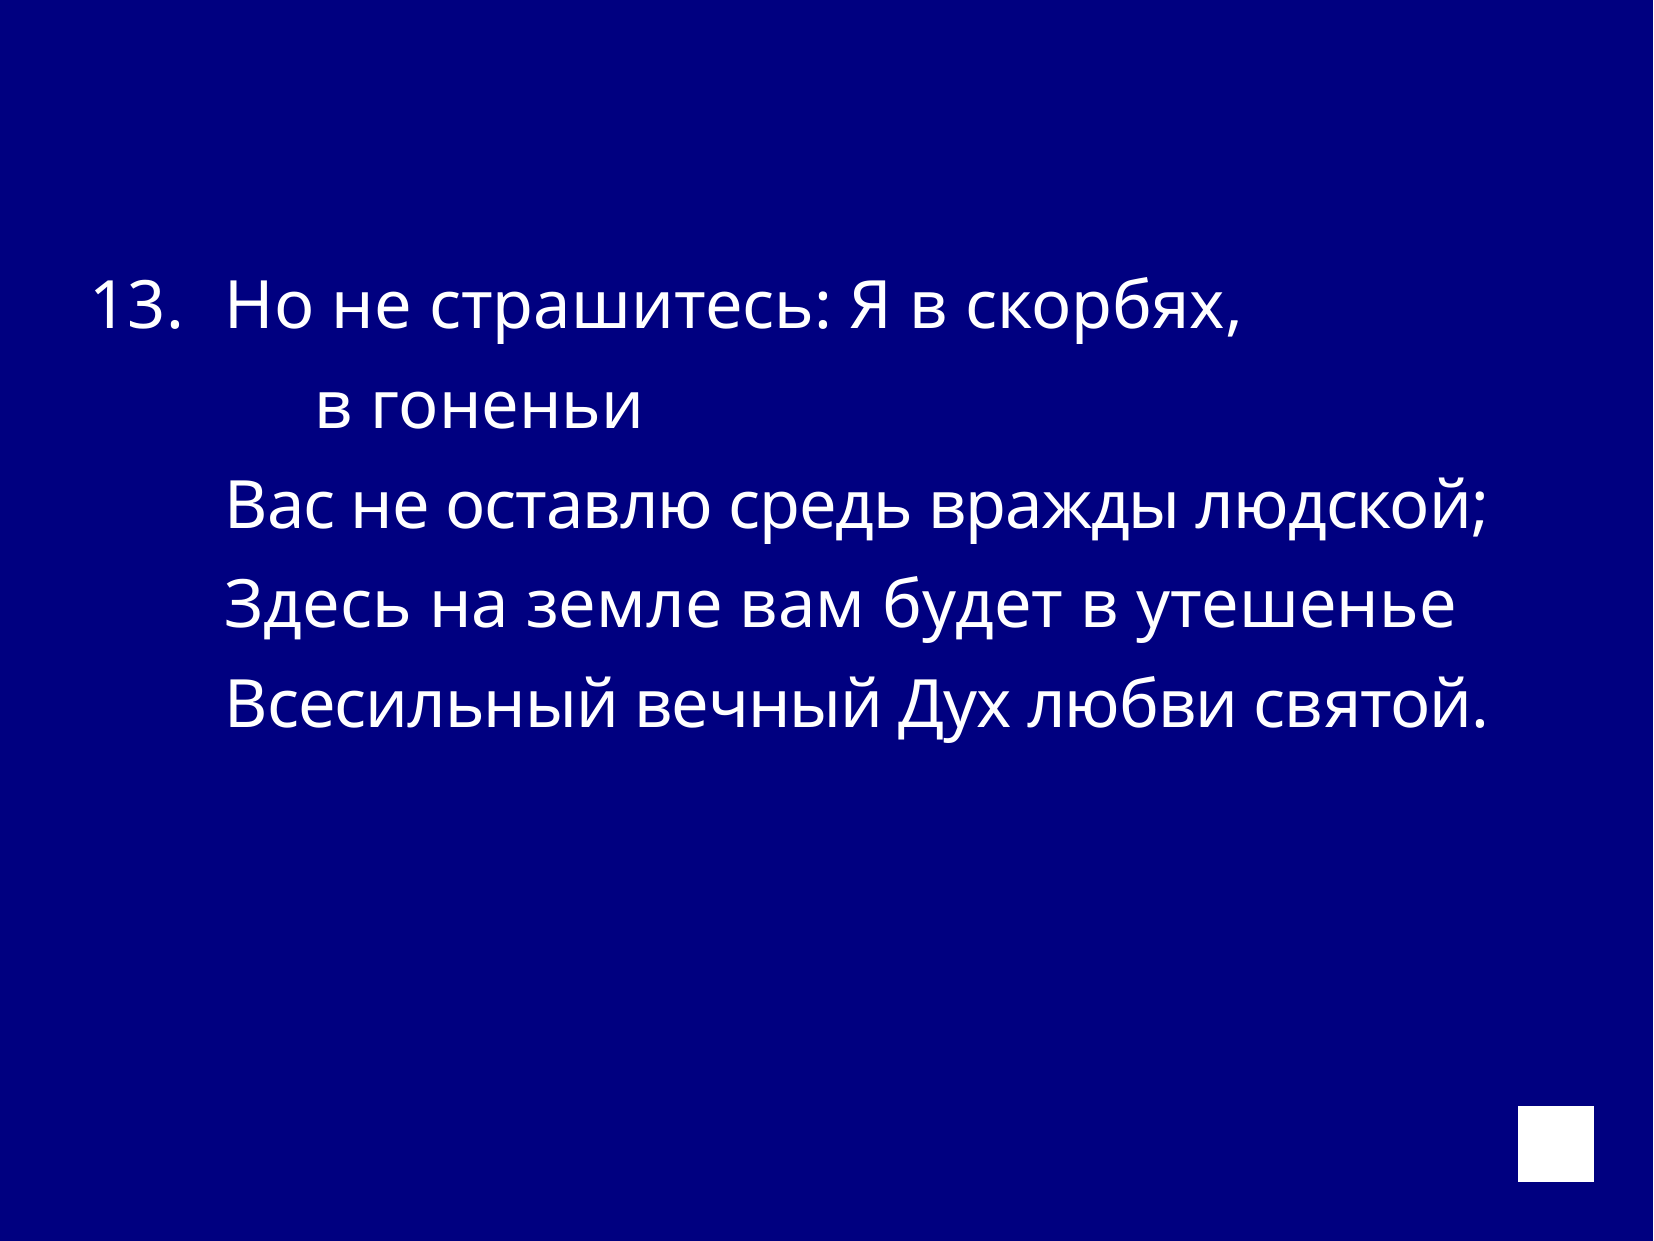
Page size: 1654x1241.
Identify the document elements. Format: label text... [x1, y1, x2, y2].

text_box 13. Но не страшитесь: Я в скорбях, в гоненьи Вас не оставлю средь вражды людской; Здесь на земле вам будет в утешенье Всесильный вечный Дух любви святой. [75, 150, 1653, 1163]
text_box [1518, 1163, 1594, 1182]
